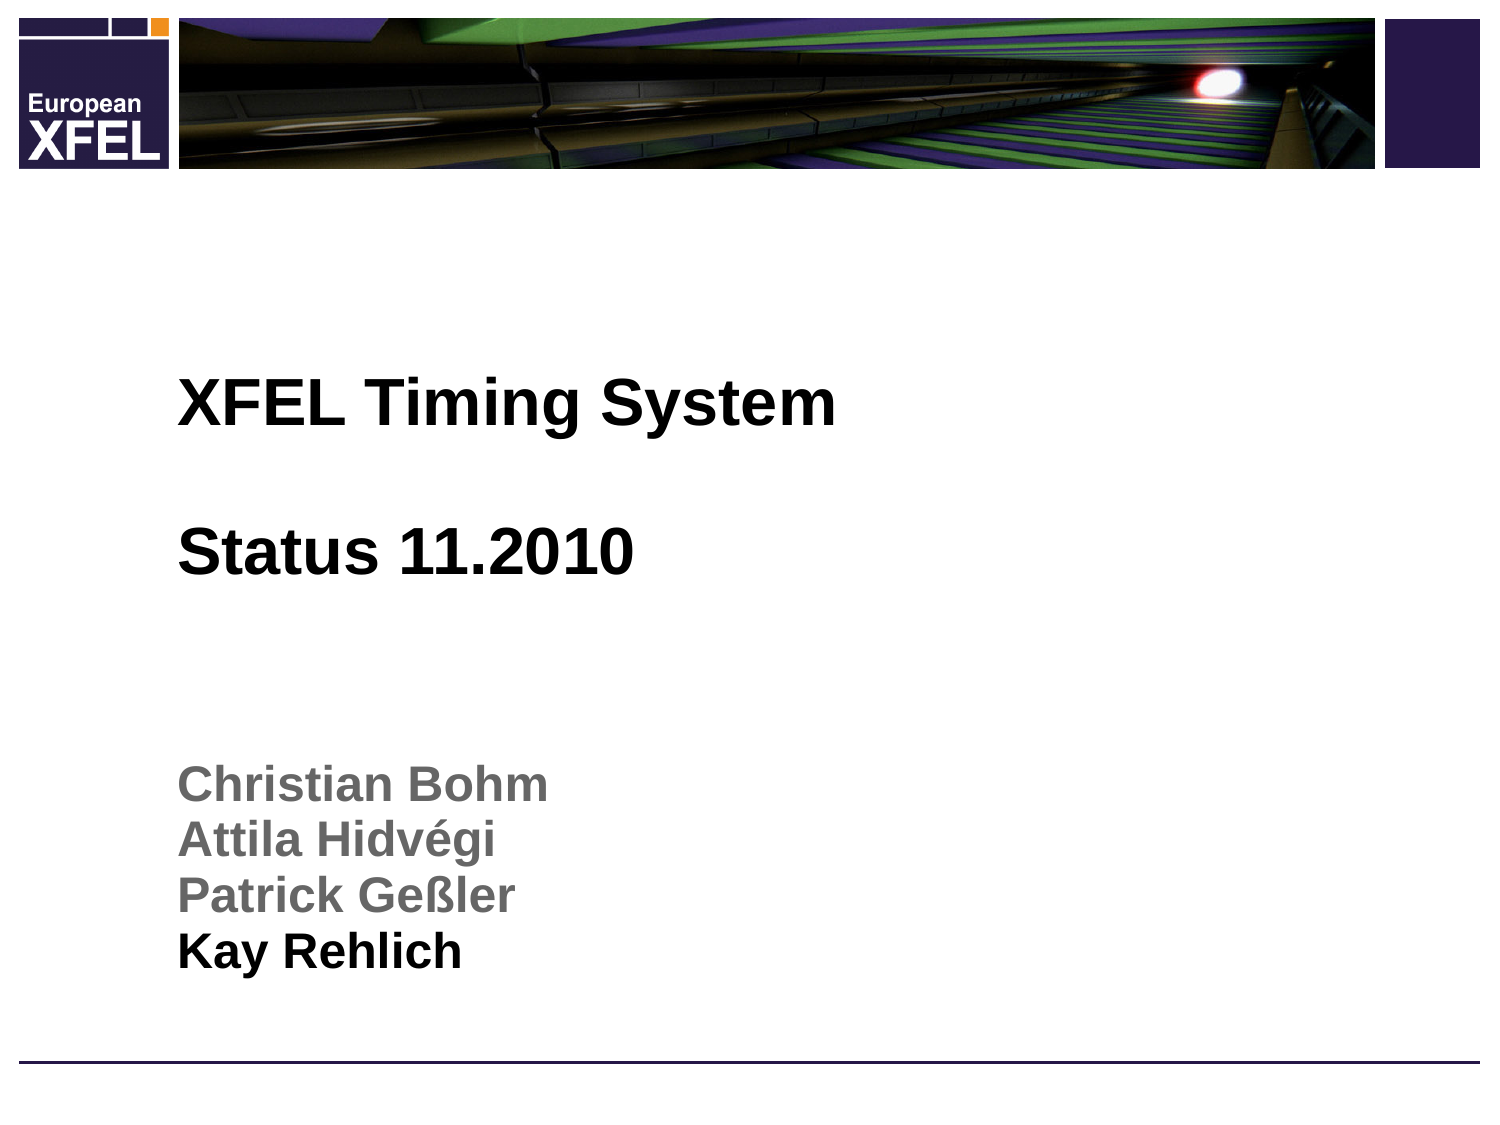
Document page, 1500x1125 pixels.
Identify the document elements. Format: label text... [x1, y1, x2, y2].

picture [179, 18, 1375, 169]
title XFEL Timing System Status 11.2010 Christian Bohm Attila Hidvégi Patrick Geßler Kay Rehlich [177, 258, 1351, 1030]
picture [19, 18, 169, 169]
